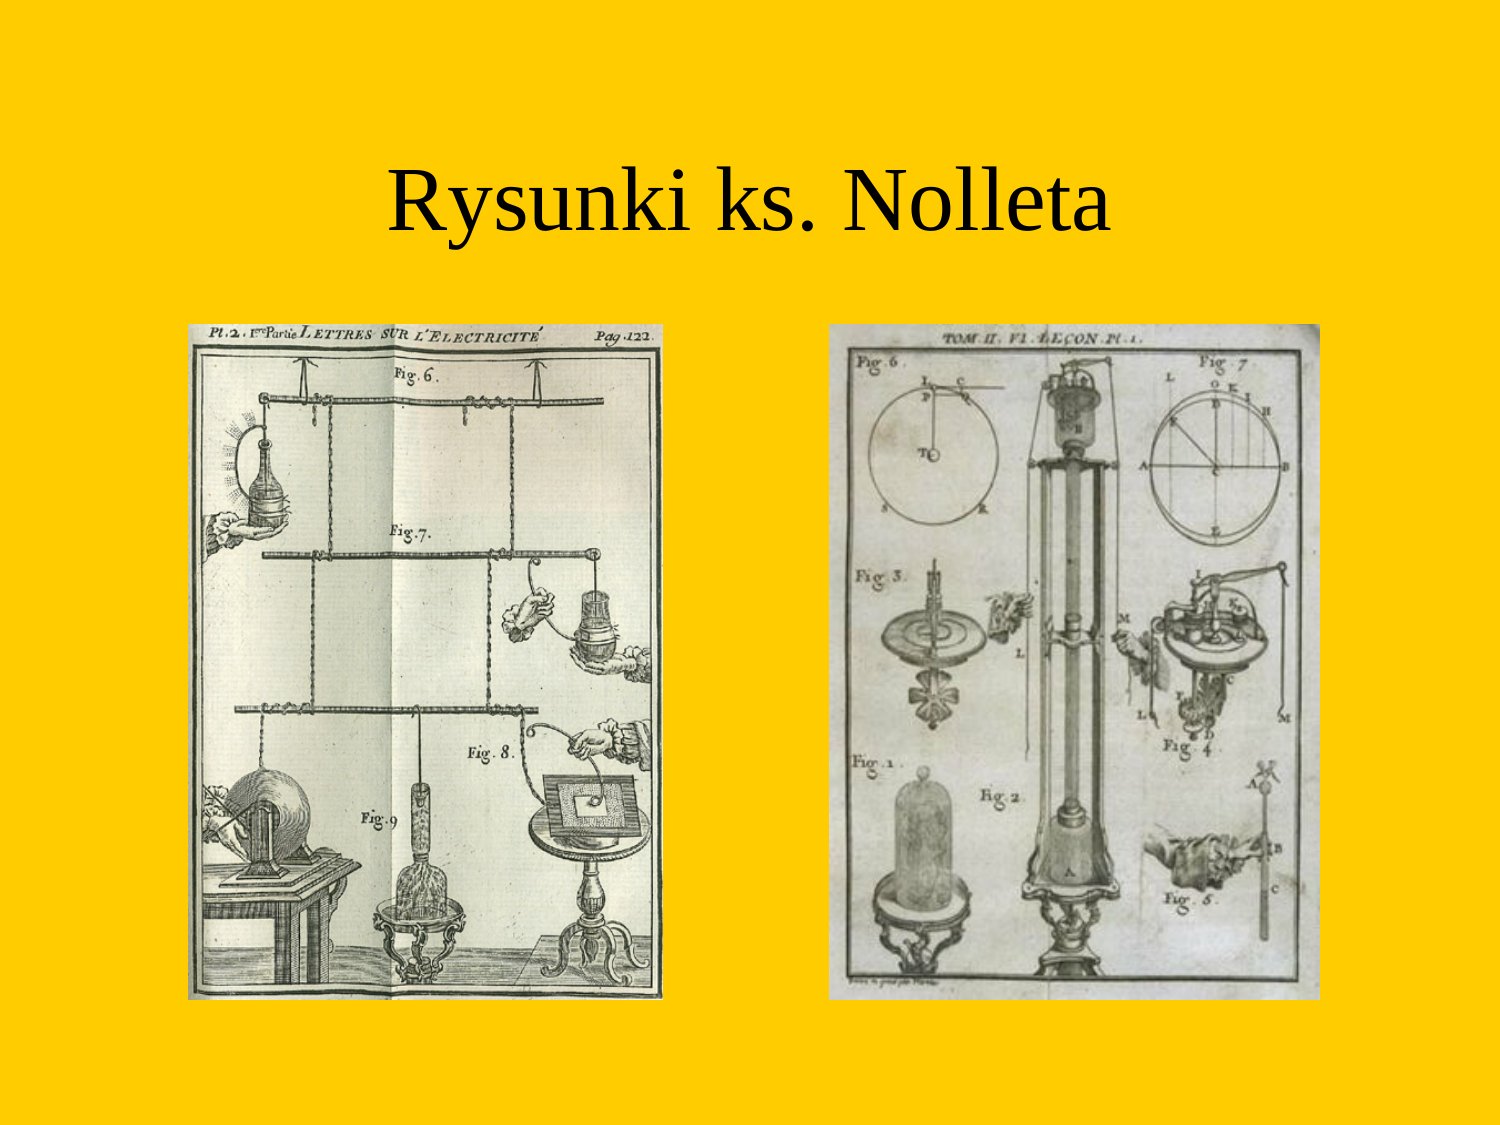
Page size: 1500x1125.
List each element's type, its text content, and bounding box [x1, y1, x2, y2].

text_box [188, 324, 663, 1001]
text_box [829, 324, 1320, 1001]
title Rysunki ks. Nolleta [112, 99, 1388, 288]
